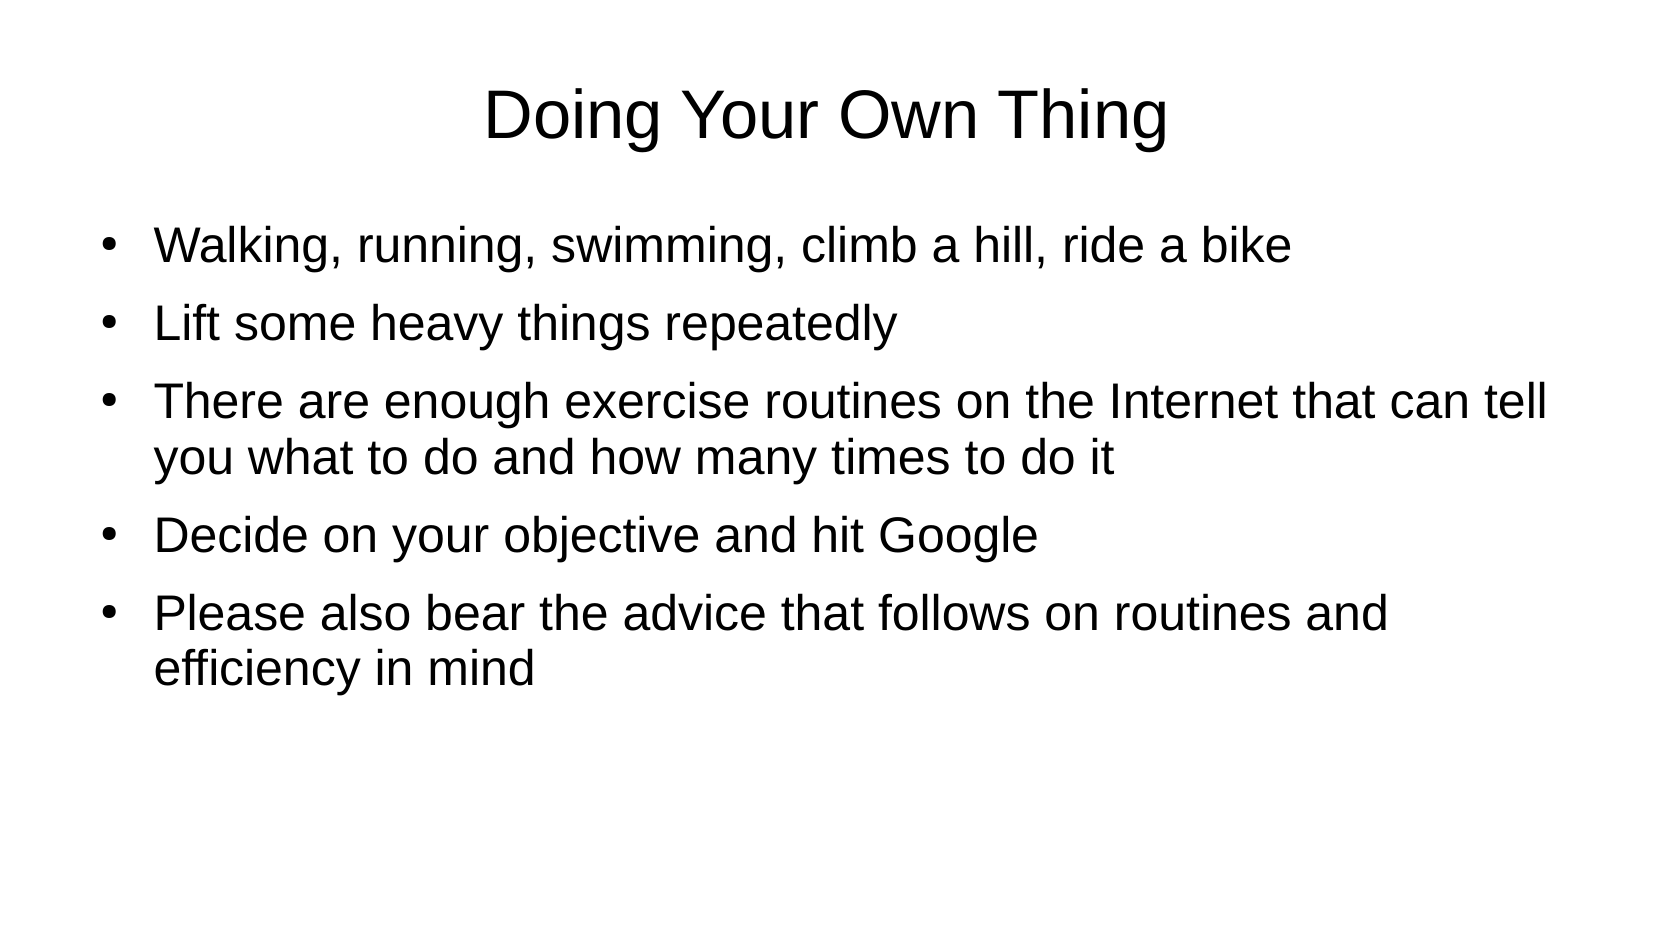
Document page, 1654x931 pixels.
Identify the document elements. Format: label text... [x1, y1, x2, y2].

title Doing Your Own Thing [82, 37, 1571, 193]
list Walking, running, swimming, climb a hill, ride a bike Lift some heavy things repeatedly There are enough exercise routines on the Internet that can tell you what to do and how many times to do it Decide on your objective and hit Google Please also bear the advice that follows on routines and efficiency in mind [82, 217, 1571, 758]
